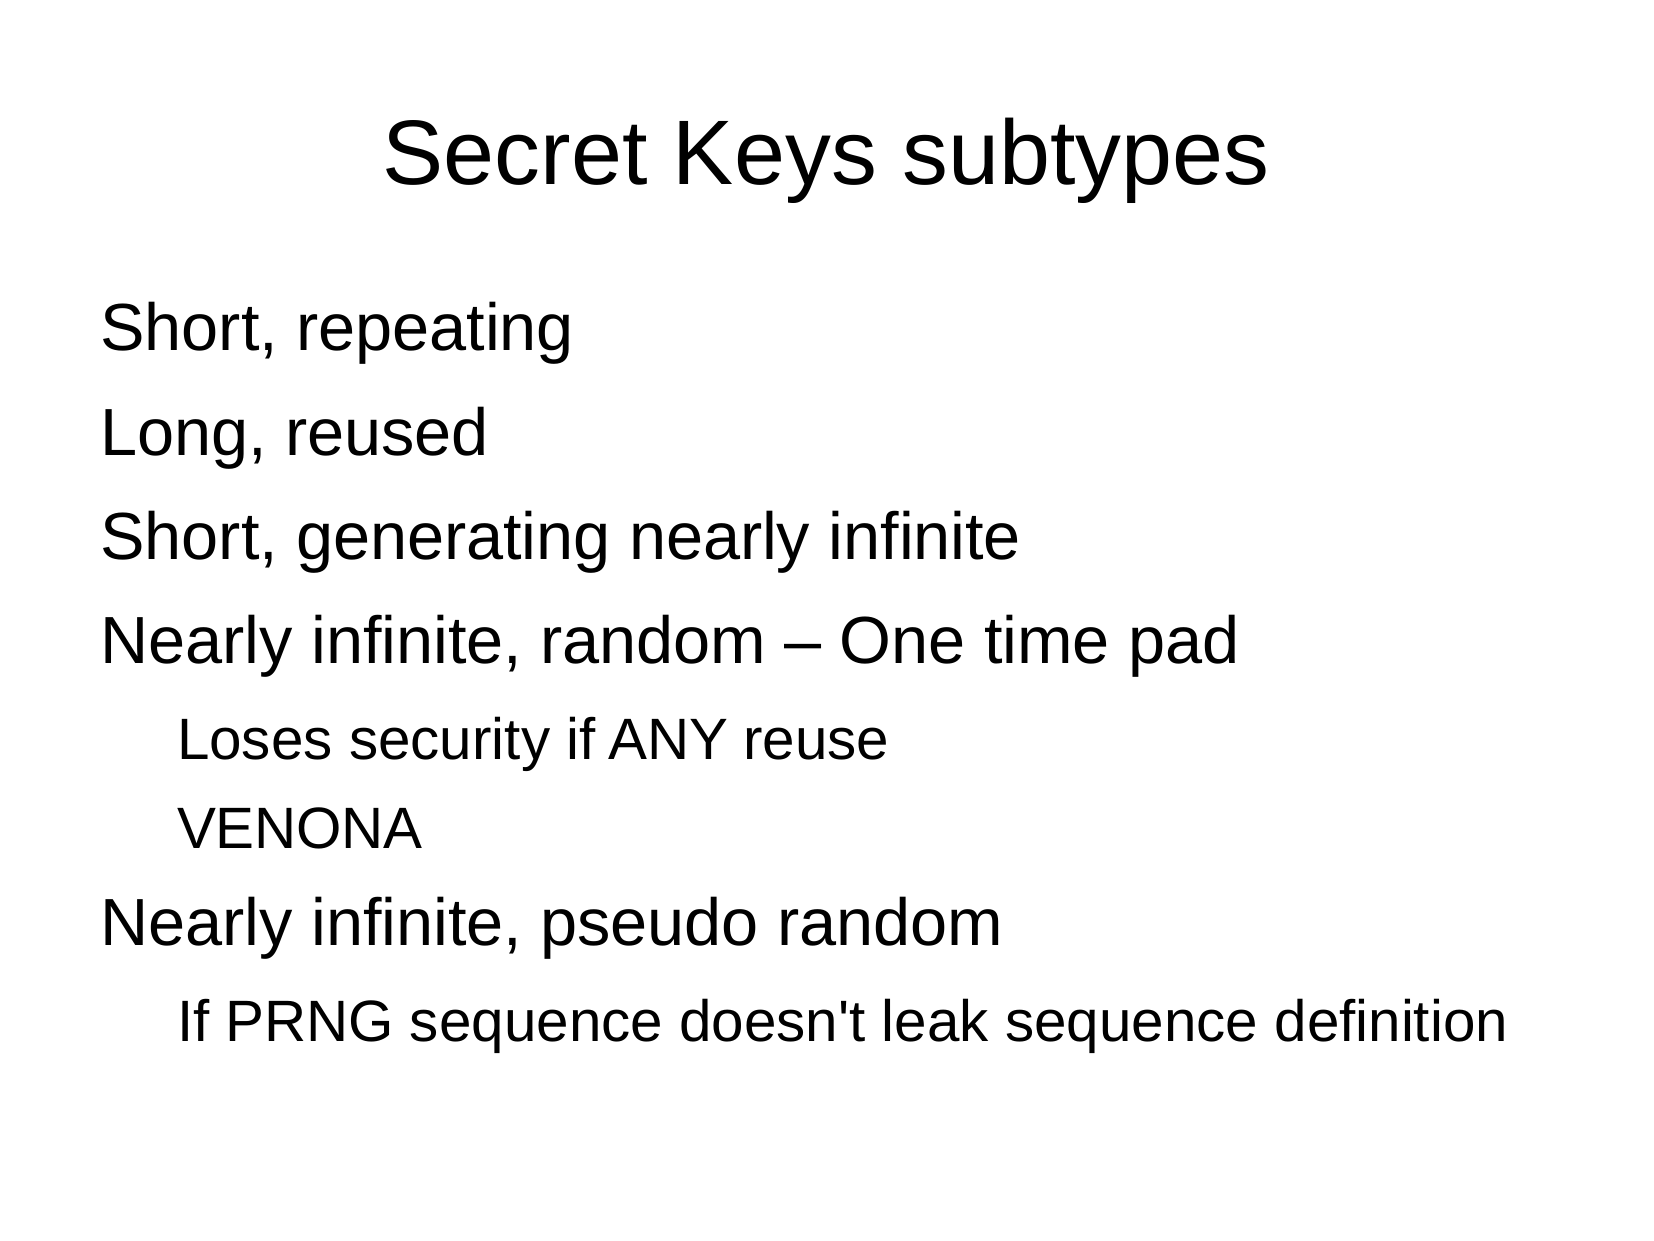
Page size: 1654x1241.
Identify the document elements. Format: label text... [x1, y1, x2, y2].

list Short, repeating Long, reused Short, generating nearly infinite Nearly infinite, random – One time pad Loses security if ANY reuse VENONA Nearly infinite, pseudo random If PRNG sequence doesn't leak sequence definition [82, 290, 1571, 1094]
title Secret Keys subtypes [82, 56, 1571, 250]
